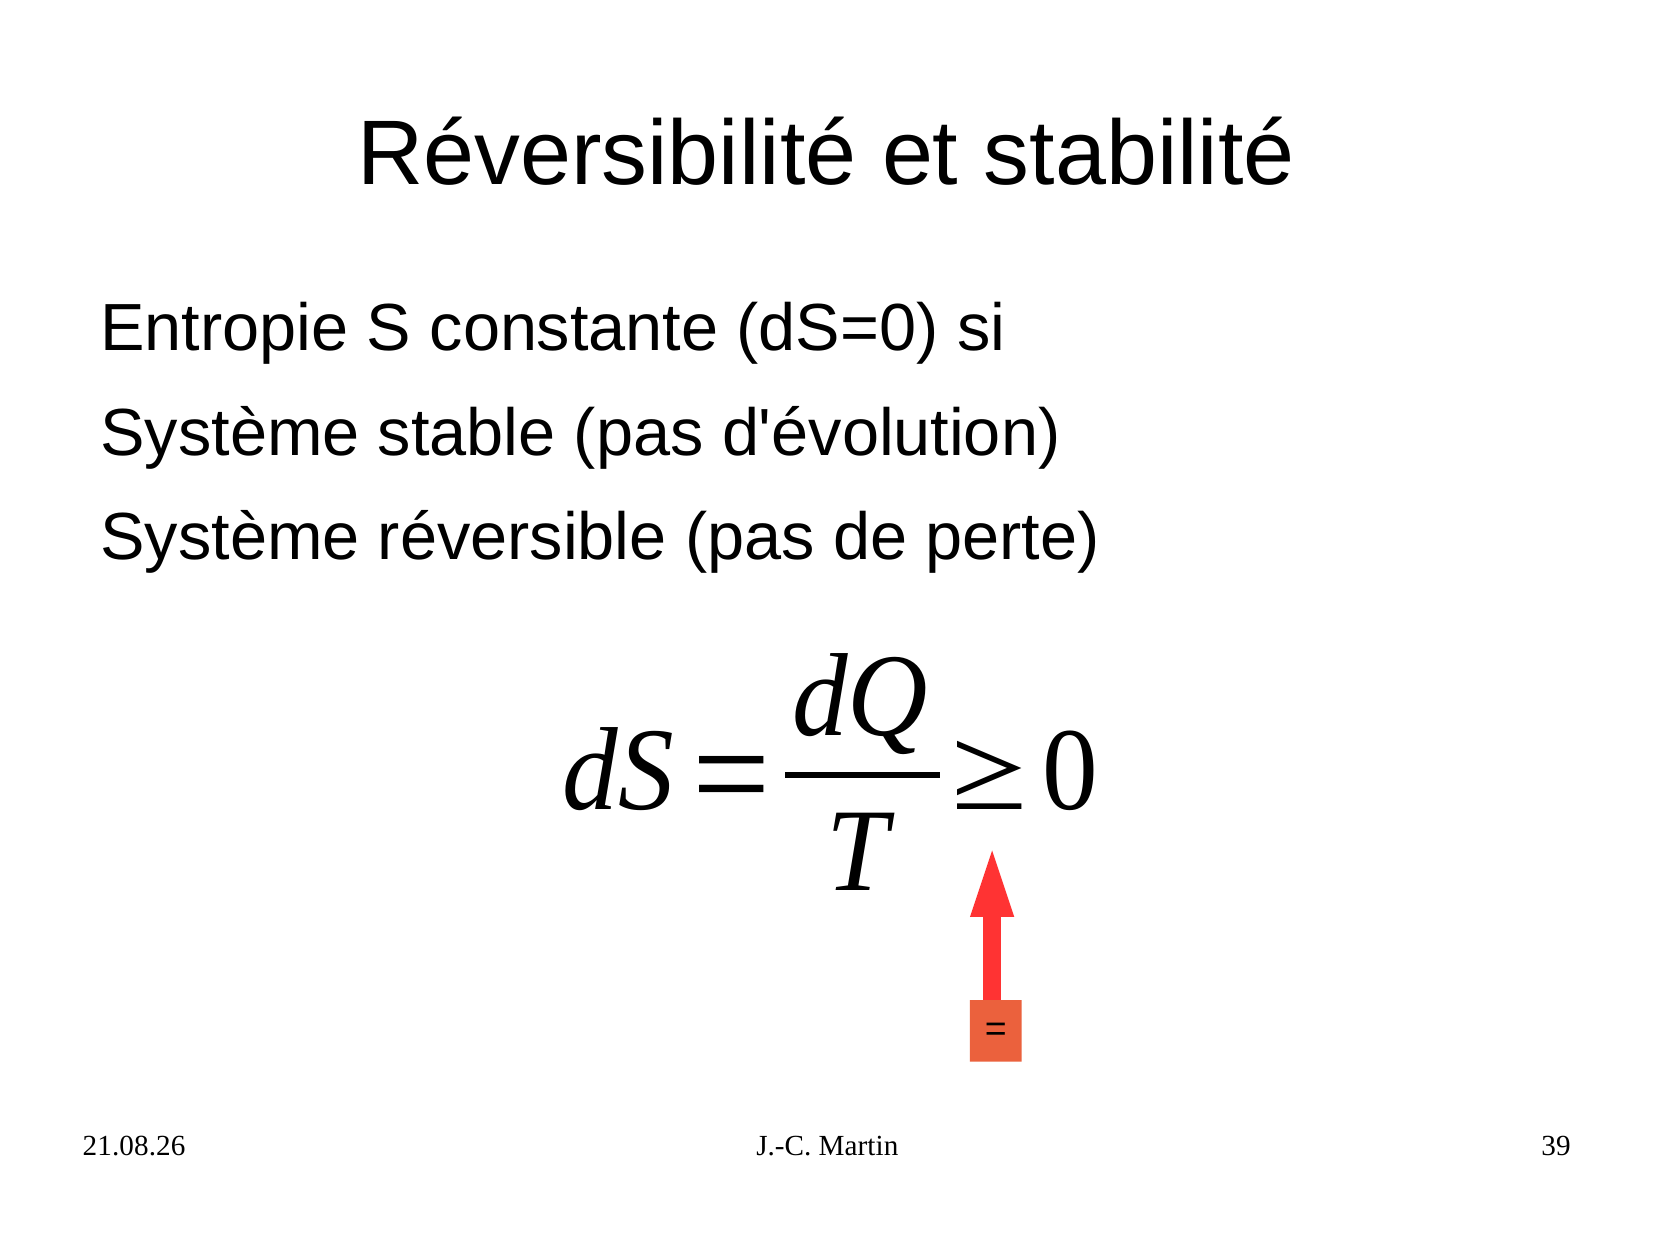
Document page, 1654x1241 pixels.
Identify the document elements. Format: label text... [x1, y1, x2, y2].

text_box = [969, 1000, 1022, 1062]
title Réversibilité et stabilité [82, 49, 1571, 257]
chart [534, 631, 1122, 919]
list Entropie S constante (dS=0) si Système stable (pas d'évolution) Système réversible (pas de perte) [82, 290, 1571, 1109]
